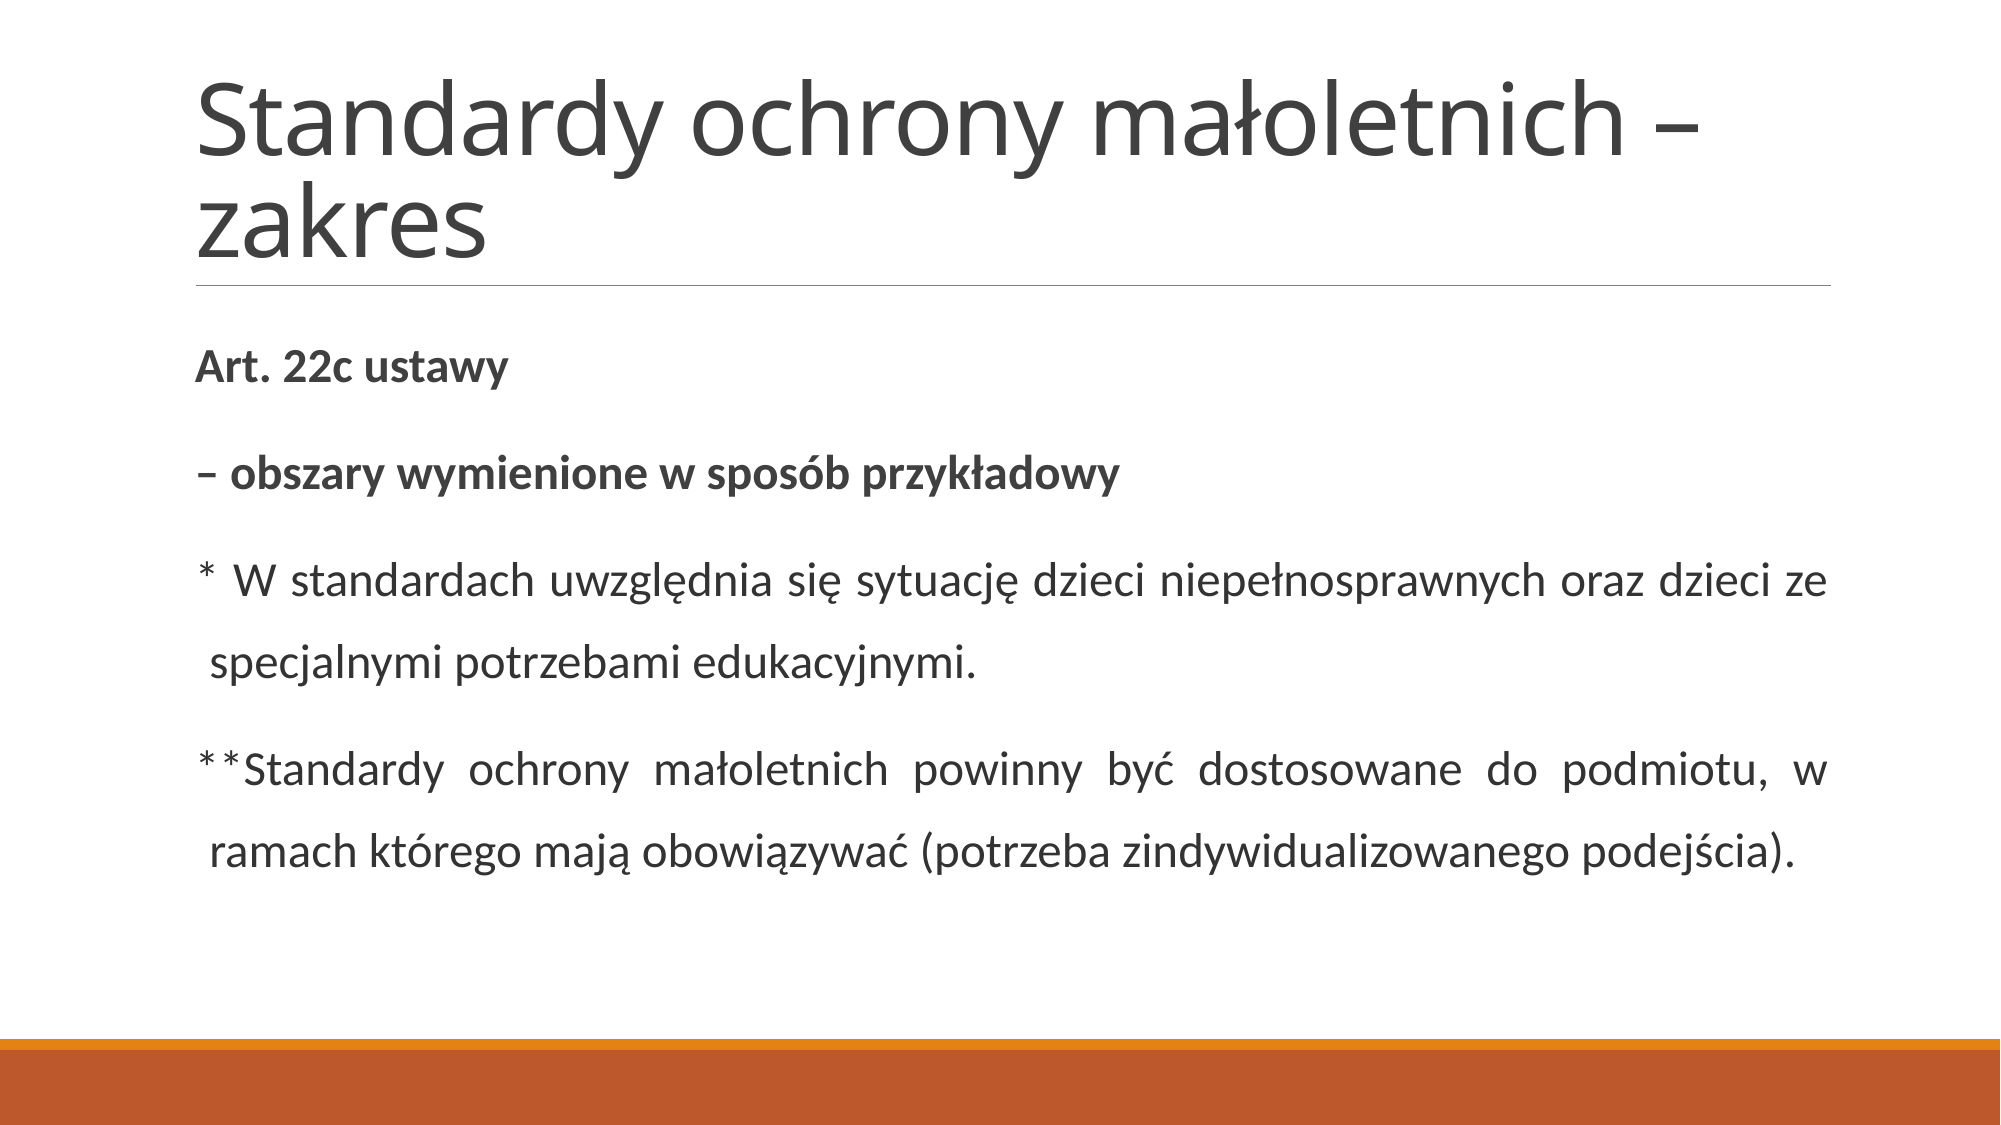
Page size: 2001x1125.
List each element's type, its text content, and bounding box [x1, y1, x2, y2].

title Standardy ochrony małoletnich – zakres [180, 47, 1831, 286]
list Art. 22c ustawy – obszary wymienione w sposób przykładowy * W standardach uwzględnia się sytuację dzieci niepełnosprawnych oraz dzieci ze specjalnymi potrzebami edukacyjnymi. **Standardy ochrony małoletnich powinny być dostosowane do podmiotu, w ramach którego mają obowiązywać (potrzeba zindywidualizowanego podejścia). [180, 302, 1831, 963]
